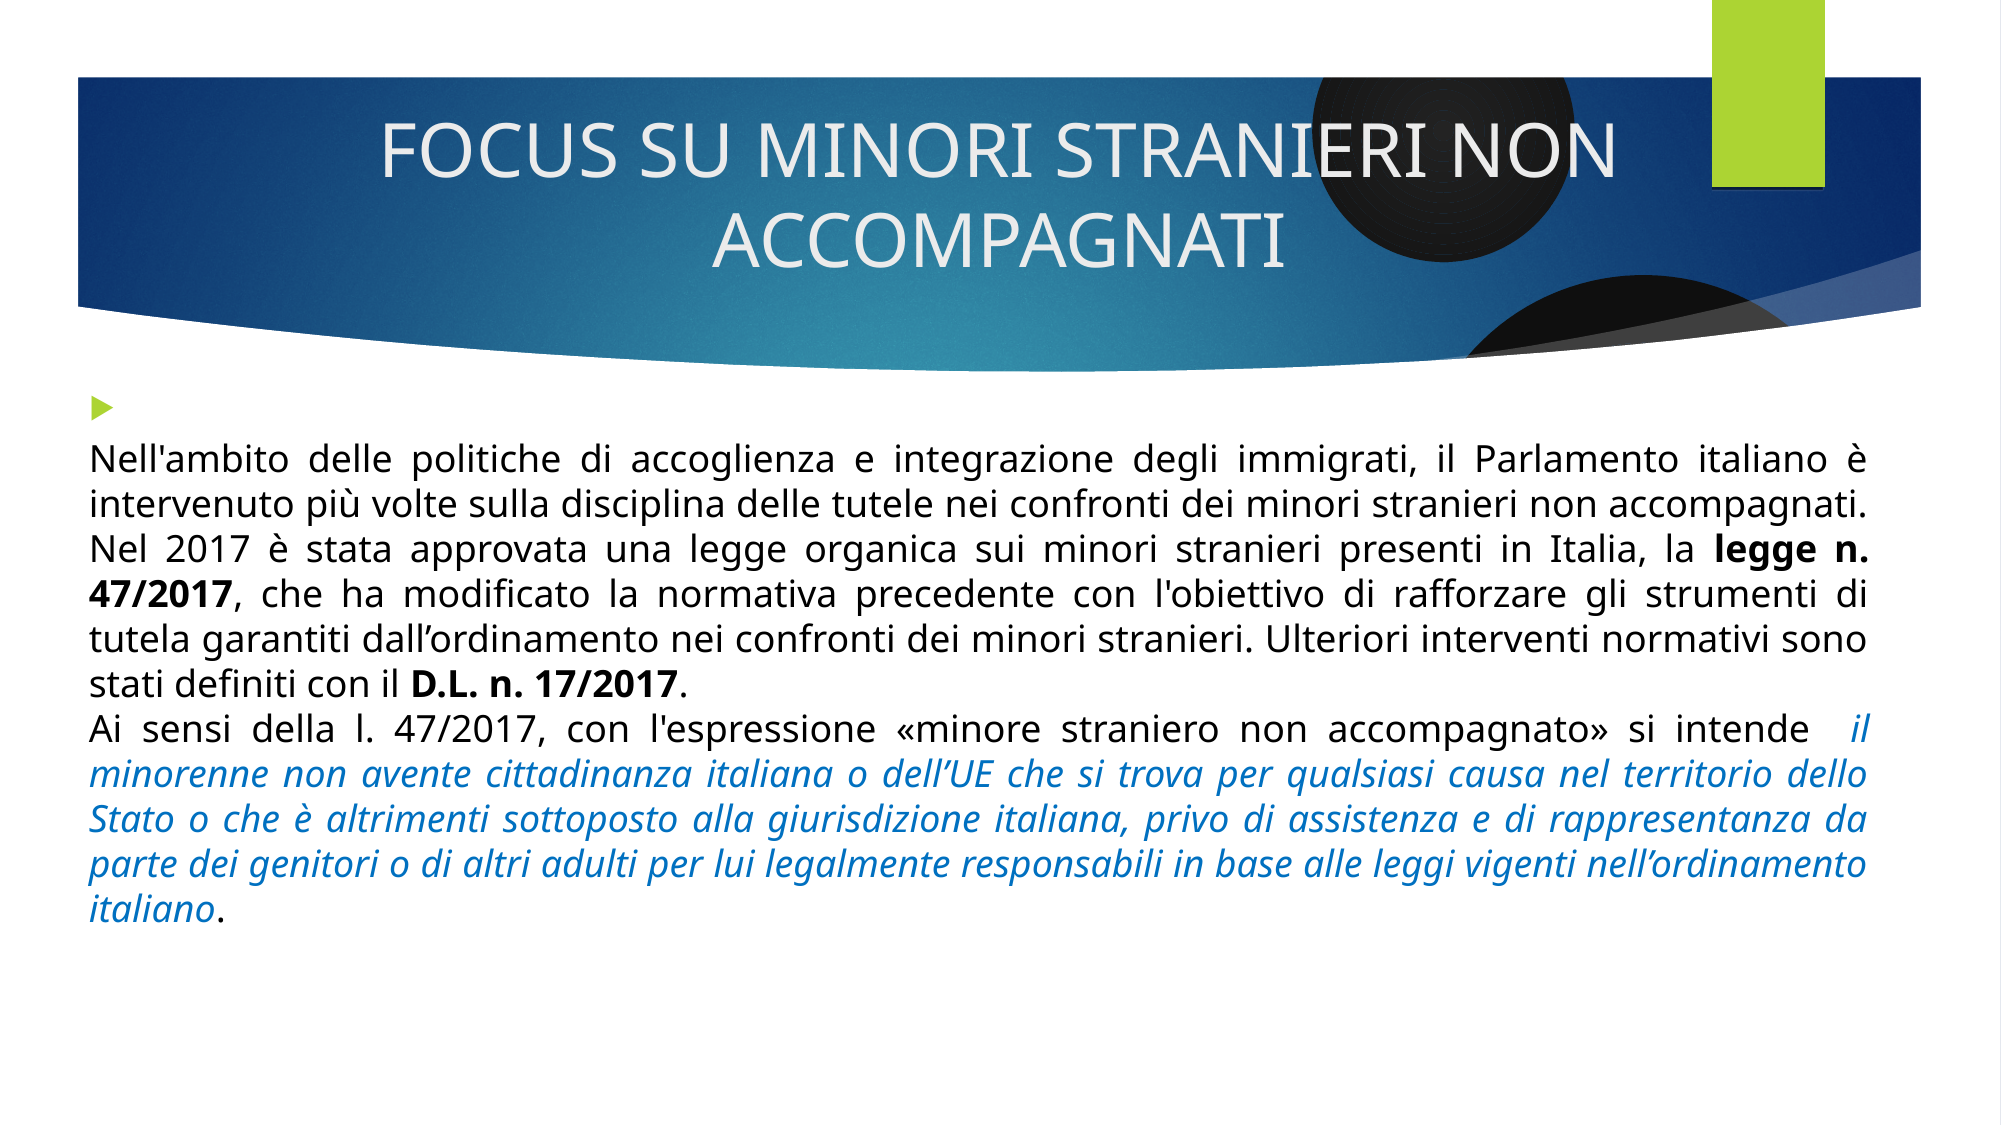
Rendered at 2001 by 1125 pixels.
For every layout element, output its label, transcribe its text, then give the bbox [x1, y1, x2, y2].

title FOCUS SU MINORI STRANIERI NON ACCOMPAGNATI [204, 77, 1796, 308]
list Nell'ambito delle politiche di accoglienza e integrazione degli immigrati, il Parlamento italiano è intervenuto più volte sulla disciplina delle tutele nei confronti dei minori stranieri non accompagnati. Nel 2017 è stata approvata una legge organica sui minori stranieri presenti in Italia, la legge n. 47/2017, che ha modificato la normativa precedente con l'obiettivo di rafforzare gli strumenti di tutela garantiti dall’ordinamento nei confronti dei minori stranieri. Ulteriori interventi normativi sono stati definiti con il D.L. n. 17/2017. Ai sensi della l. 47/2017, con l'espressione «minore straniero non accompagnato» si intende il minorenne non avente cittadinanza italiana o dell’UE che si trova per qualsiasi causa nel territorio dello Stato o che è altrimenti sottoposto alla giurisdizione italiana, privo di assistenza e di rappresentanza da parte dei genitori o di altri adulti per lui legalmente responsabili in base alle leggi vigenti nell’ordinamento italiano. [73, 382, 1887, 976]
